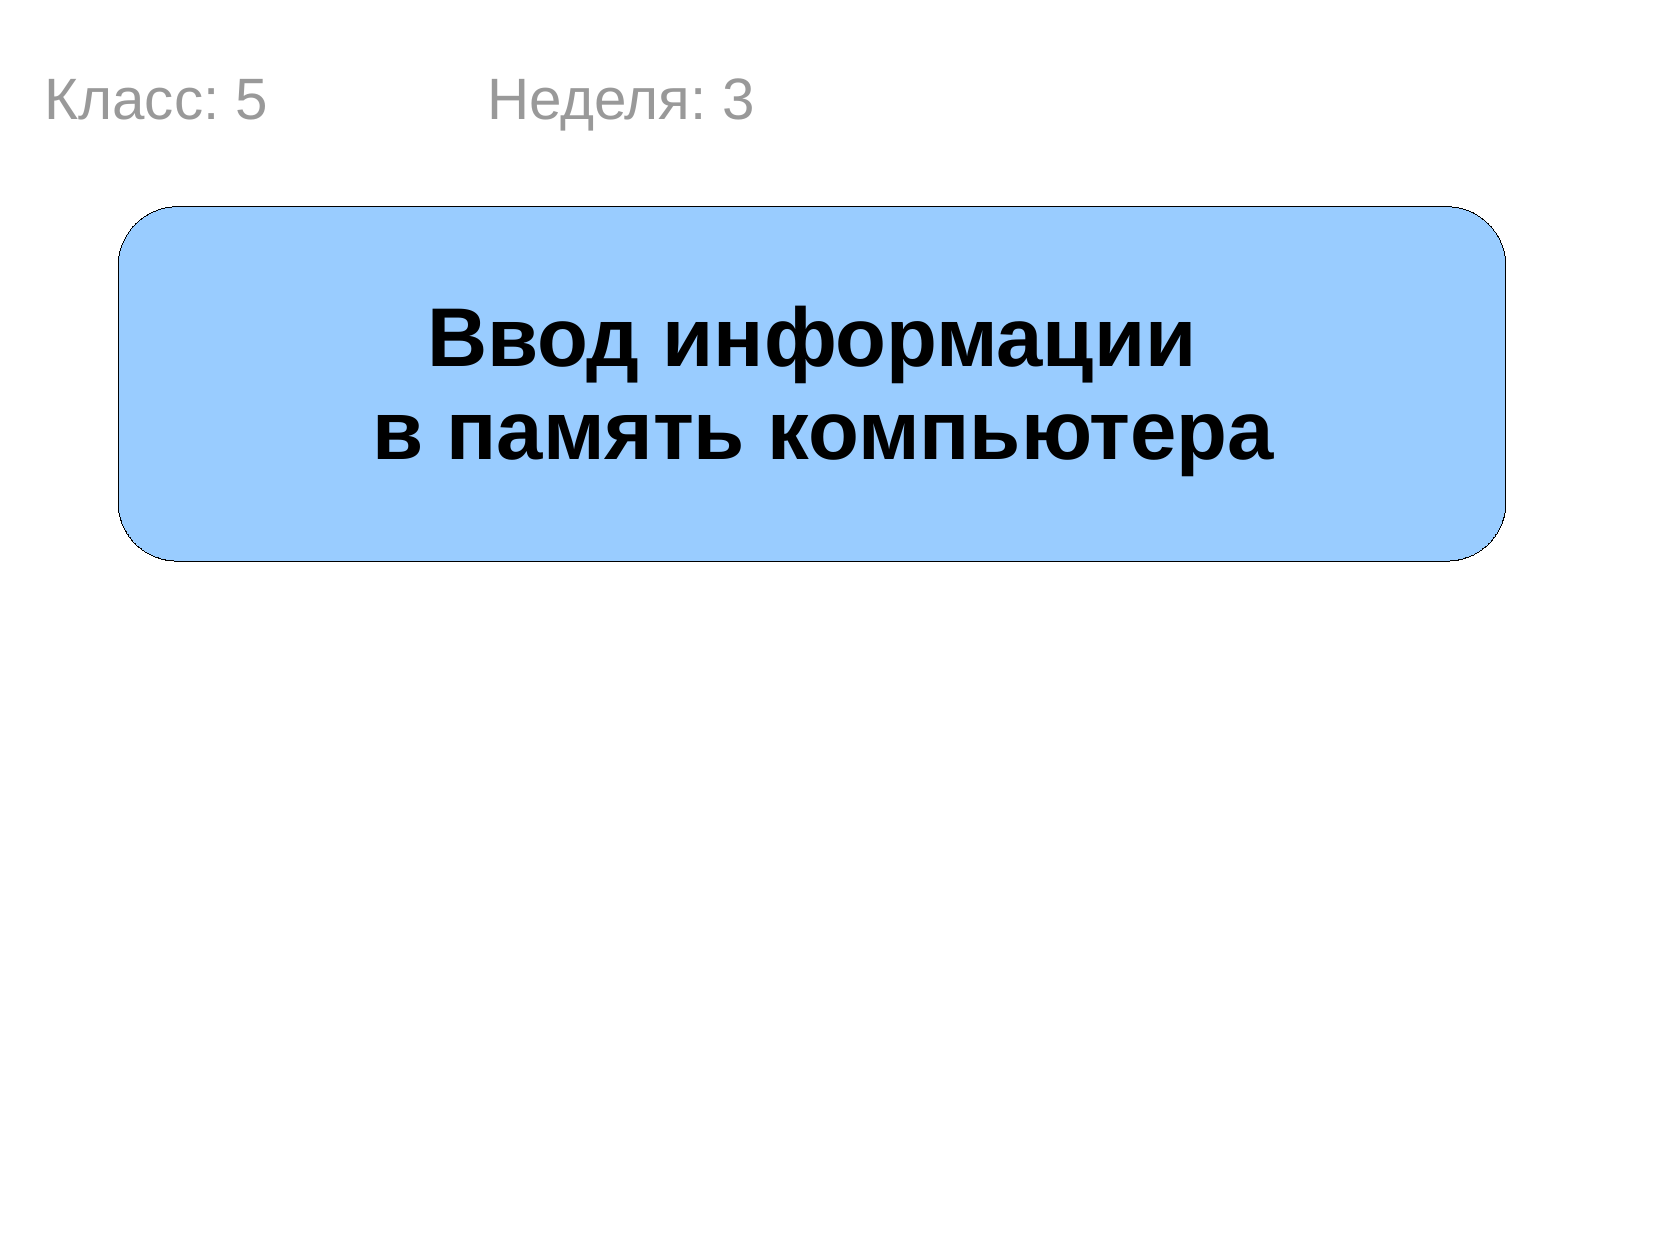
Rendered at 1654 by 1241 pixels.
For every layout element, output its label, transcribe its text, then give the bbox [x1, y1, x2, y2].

text_box Класс: 5 Неделя: 3 [29, 59, 975, 139]
text_box Ввод информации в память компьютера [118, 206, 1506, 562]
